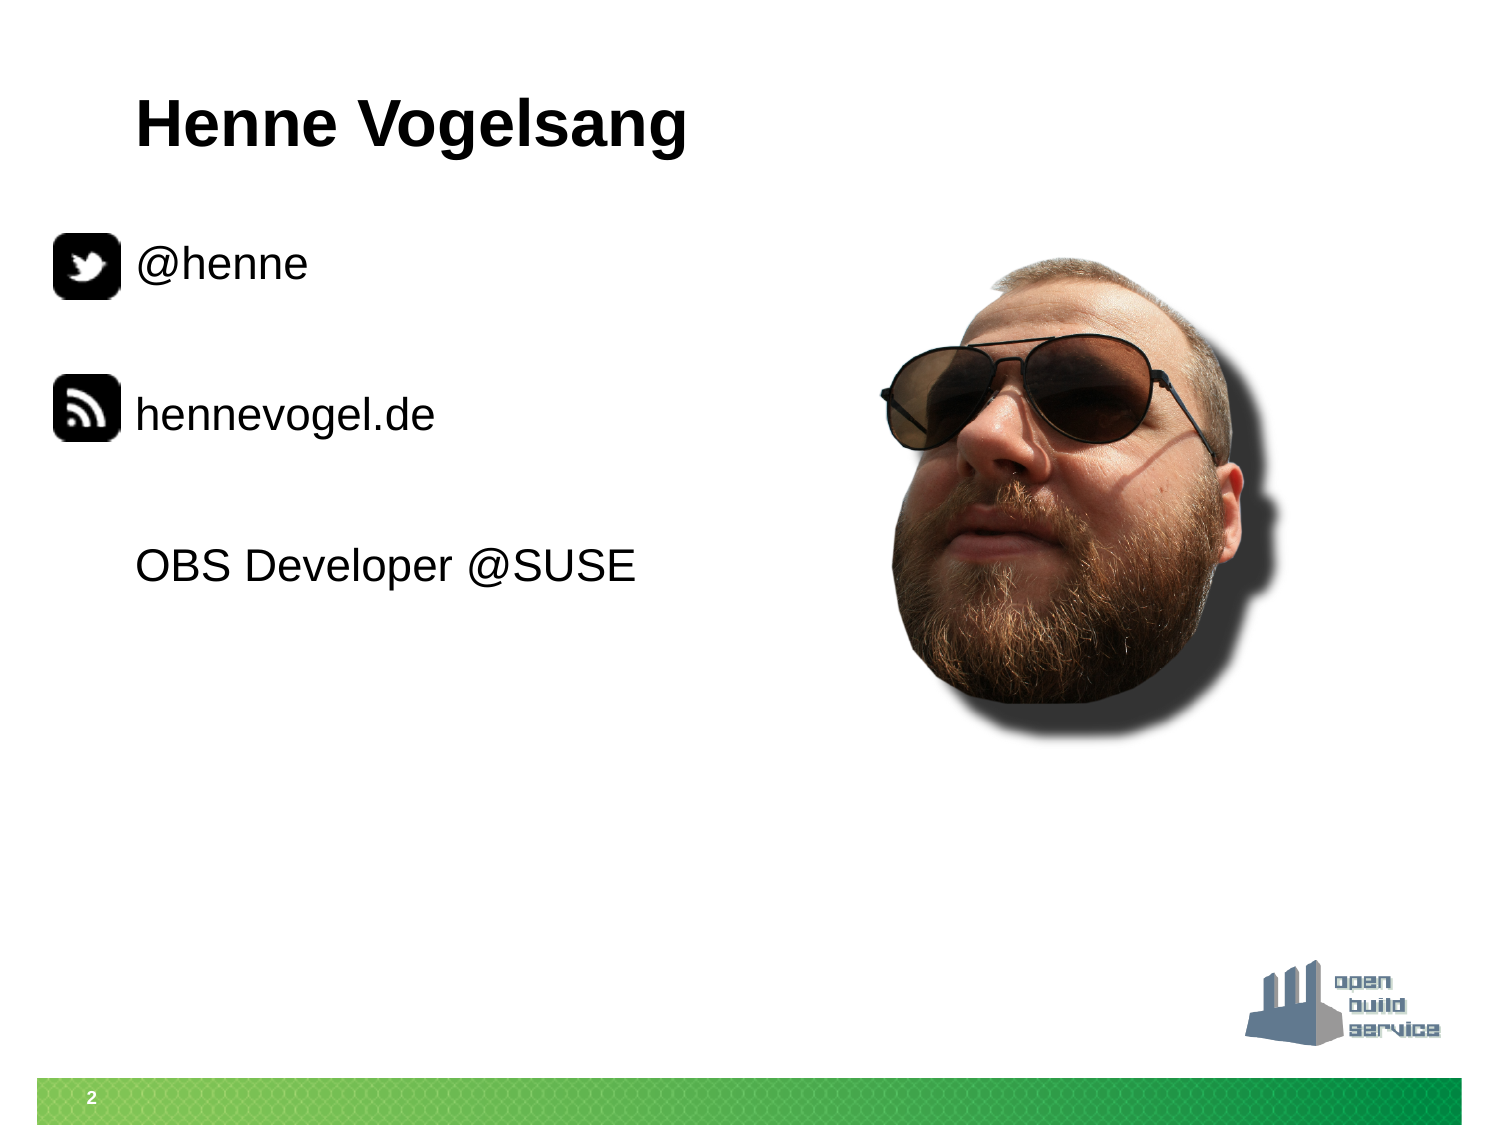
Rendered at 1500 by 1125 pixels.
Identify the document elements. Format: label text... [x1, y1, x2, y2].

title Henne Vogelsang [135, 41, 1372, 204]
picture [37, 1078, 1462, 1125]
list @henne hennevogel.de OBS Developer @SUSE [135, 238, 1372, 891]
picture [53, 233, 121, 300]
picture [53, 374, 121, 442]
picture [878, 256, 1291, 751]
picture [1245, 960, 1441, 1046]
